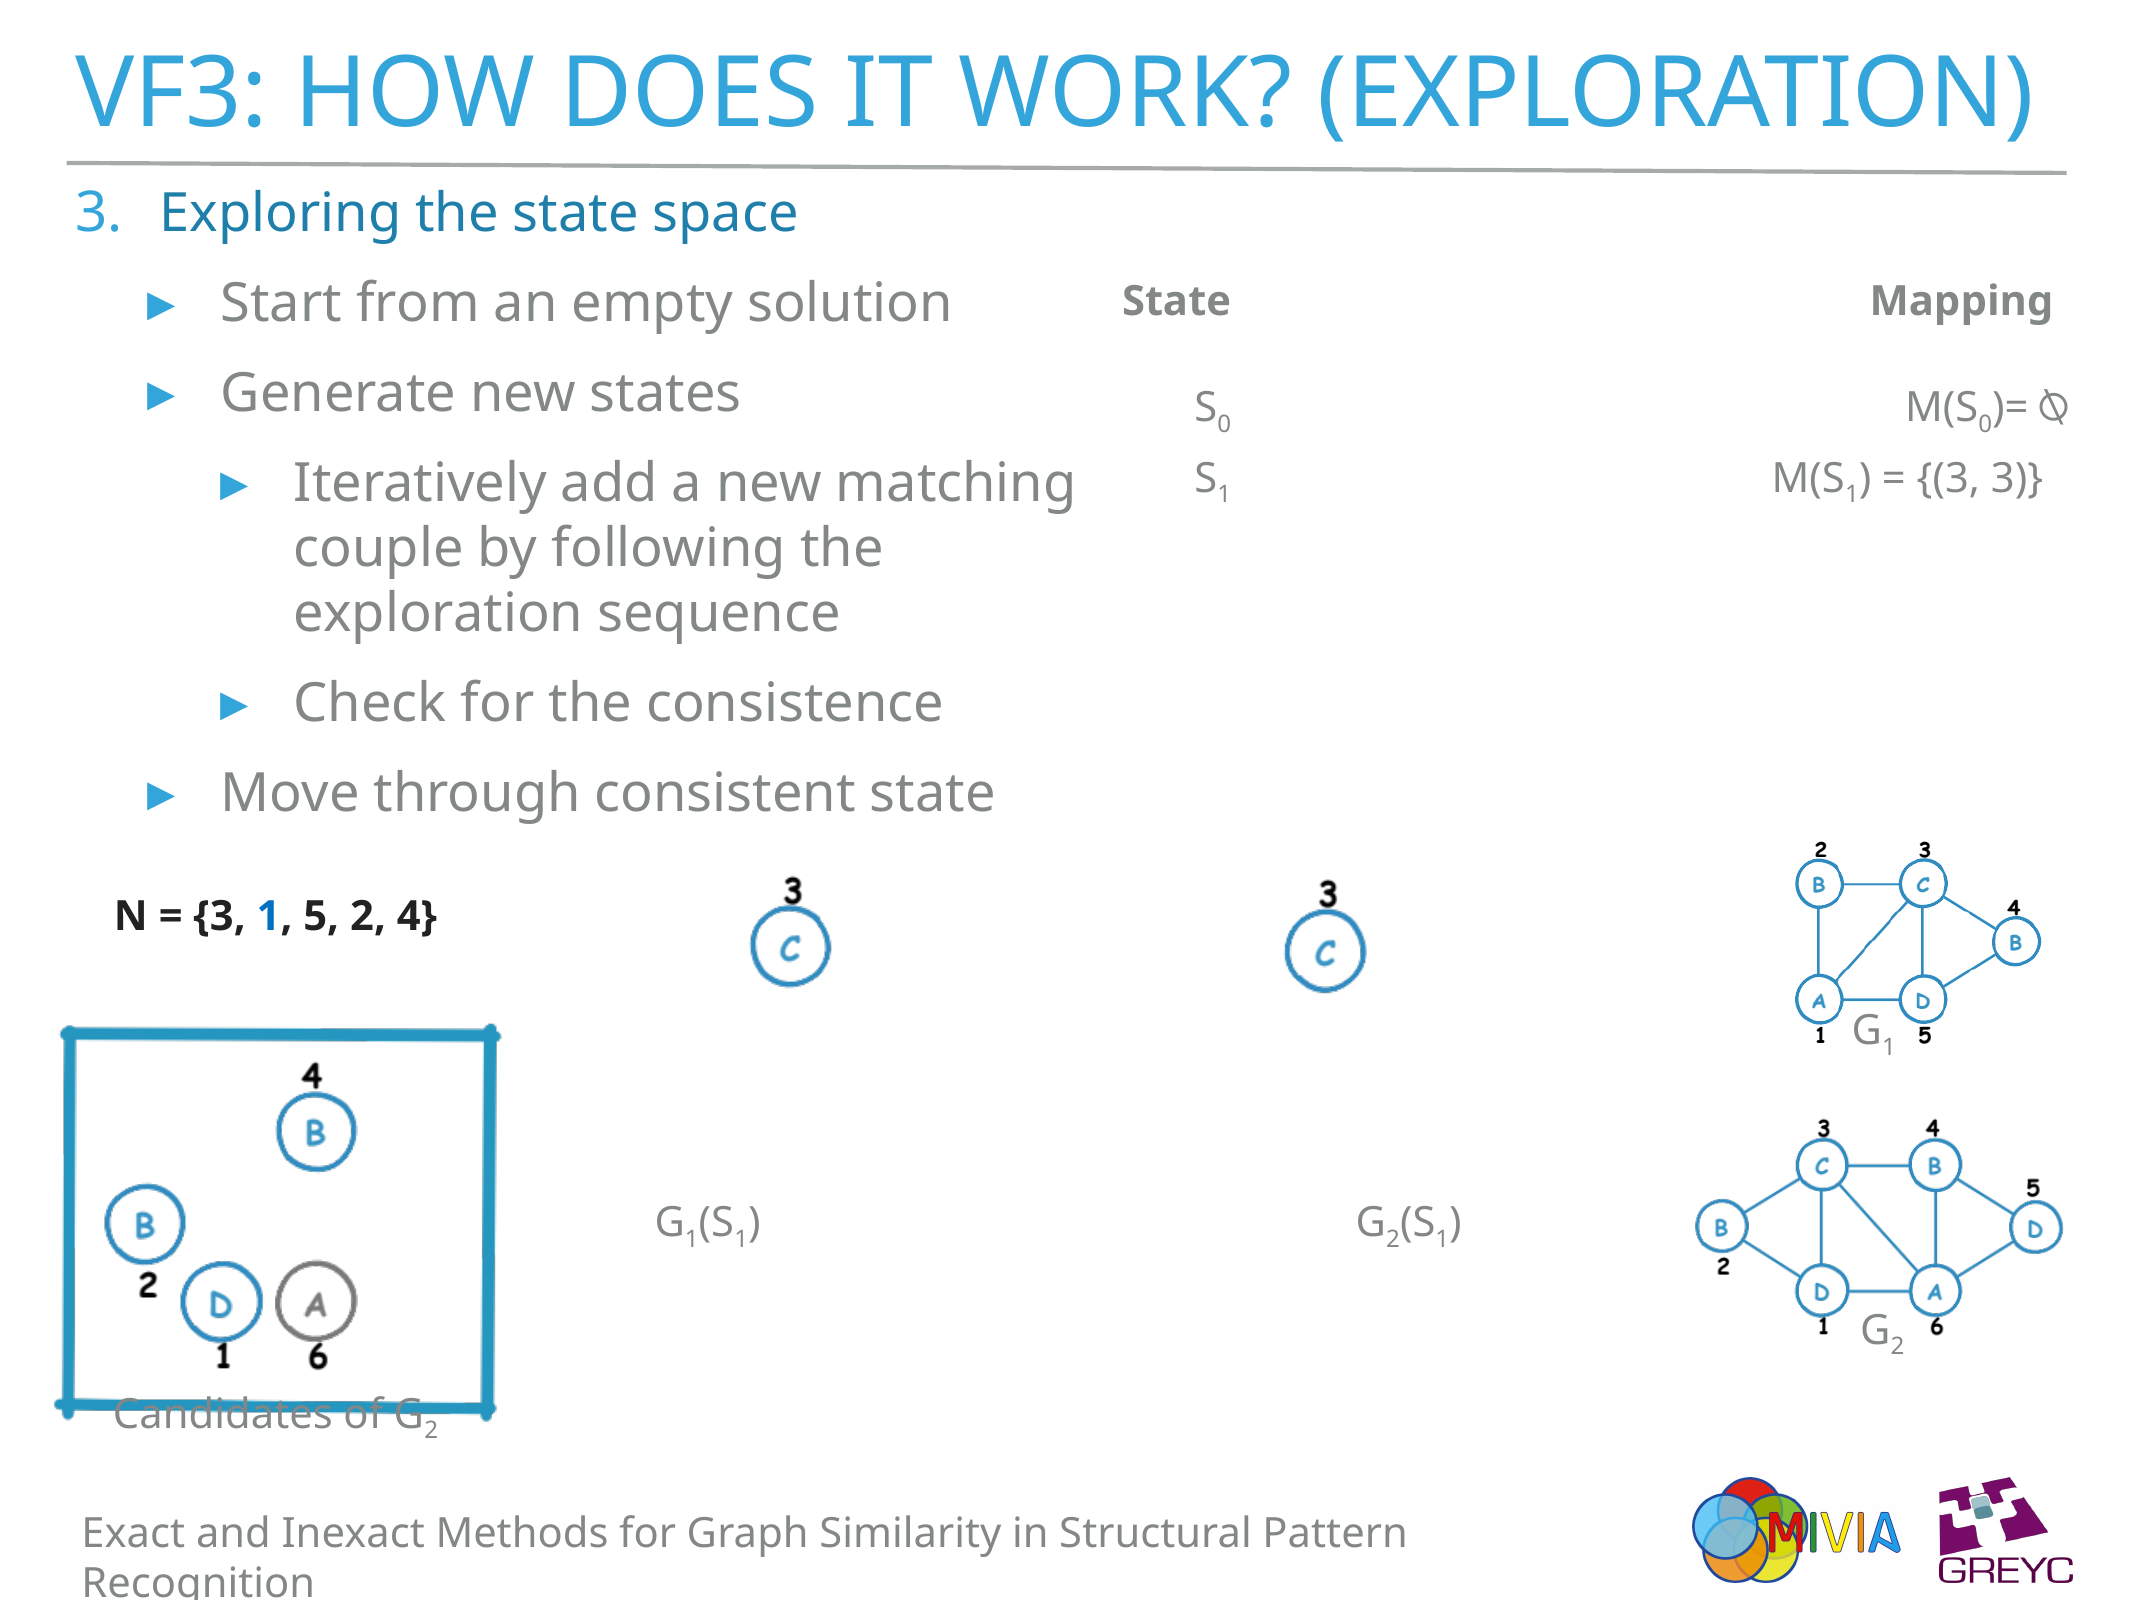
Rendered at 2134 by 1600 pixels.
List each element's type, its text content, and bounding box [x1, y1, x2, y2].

text_box G2(S1) [1347, 1186, 1471, 1261]
table_cell M(S0)=⍉ [1246, 375, 2069, 445]
text_box Candidates of G2 [104, 1378, 447, 1453]
text_box G2 [1851, 1294, 1913, 1368]
table_cell [1099, 727, 1246, 798]
table_cell [1099, 657, 1246, 727]
picture [34, 999, 519, 1441]
table_cell S1 [1099, 445, 1246, 515]
text_box Exploring the state space Start from an empty solution Generate new states Iteratively add a new matching couple by following the exploration sequence Check for the consistence Move through consistent state [66, 168, 1154, 855]
title VF3: HoW DOES IT WORK? (EXPLORATION) [66, 41, 2046, 161]
text_box G1(S1) [646, 1186, 770, 1261]
text_box N = {3, 1, 5, 2, 4} [105, 880, 446, 948]
table_cell [1246, 798, 2069, 869]
table_header State [1099, 271, 1246, 375]
table_cell [1246, 657, 2069, 727]
picture [1939, 1477, 2073, 1583]
picture [737, 854, 1375, 1003]
picture [1686, 1103, 2069, 1349]
picture [1786, 826, 2046, 1053]
table_header Mapping [1246, 271, 2069, 375]
table_cell S0 [1099, 375, 1246, 445]
table_cell [1099, 515, 1246, 586]
table_cell [1099, 798, 1246, 854]
text_box G1 [1843, 994, 1905, 1069]
table_cell [1246, 515, 2069, 586]
table_cell [1099, 586, 1246, 657]
table_cell [1246, 727, 2069, 798]
table_cell [1246, 586, 2069, 657]
table_cell M(S1) = {(3, 3)} [1246, 445, 2069, 515]
picture [1692, 1477, 1902, 1583]
